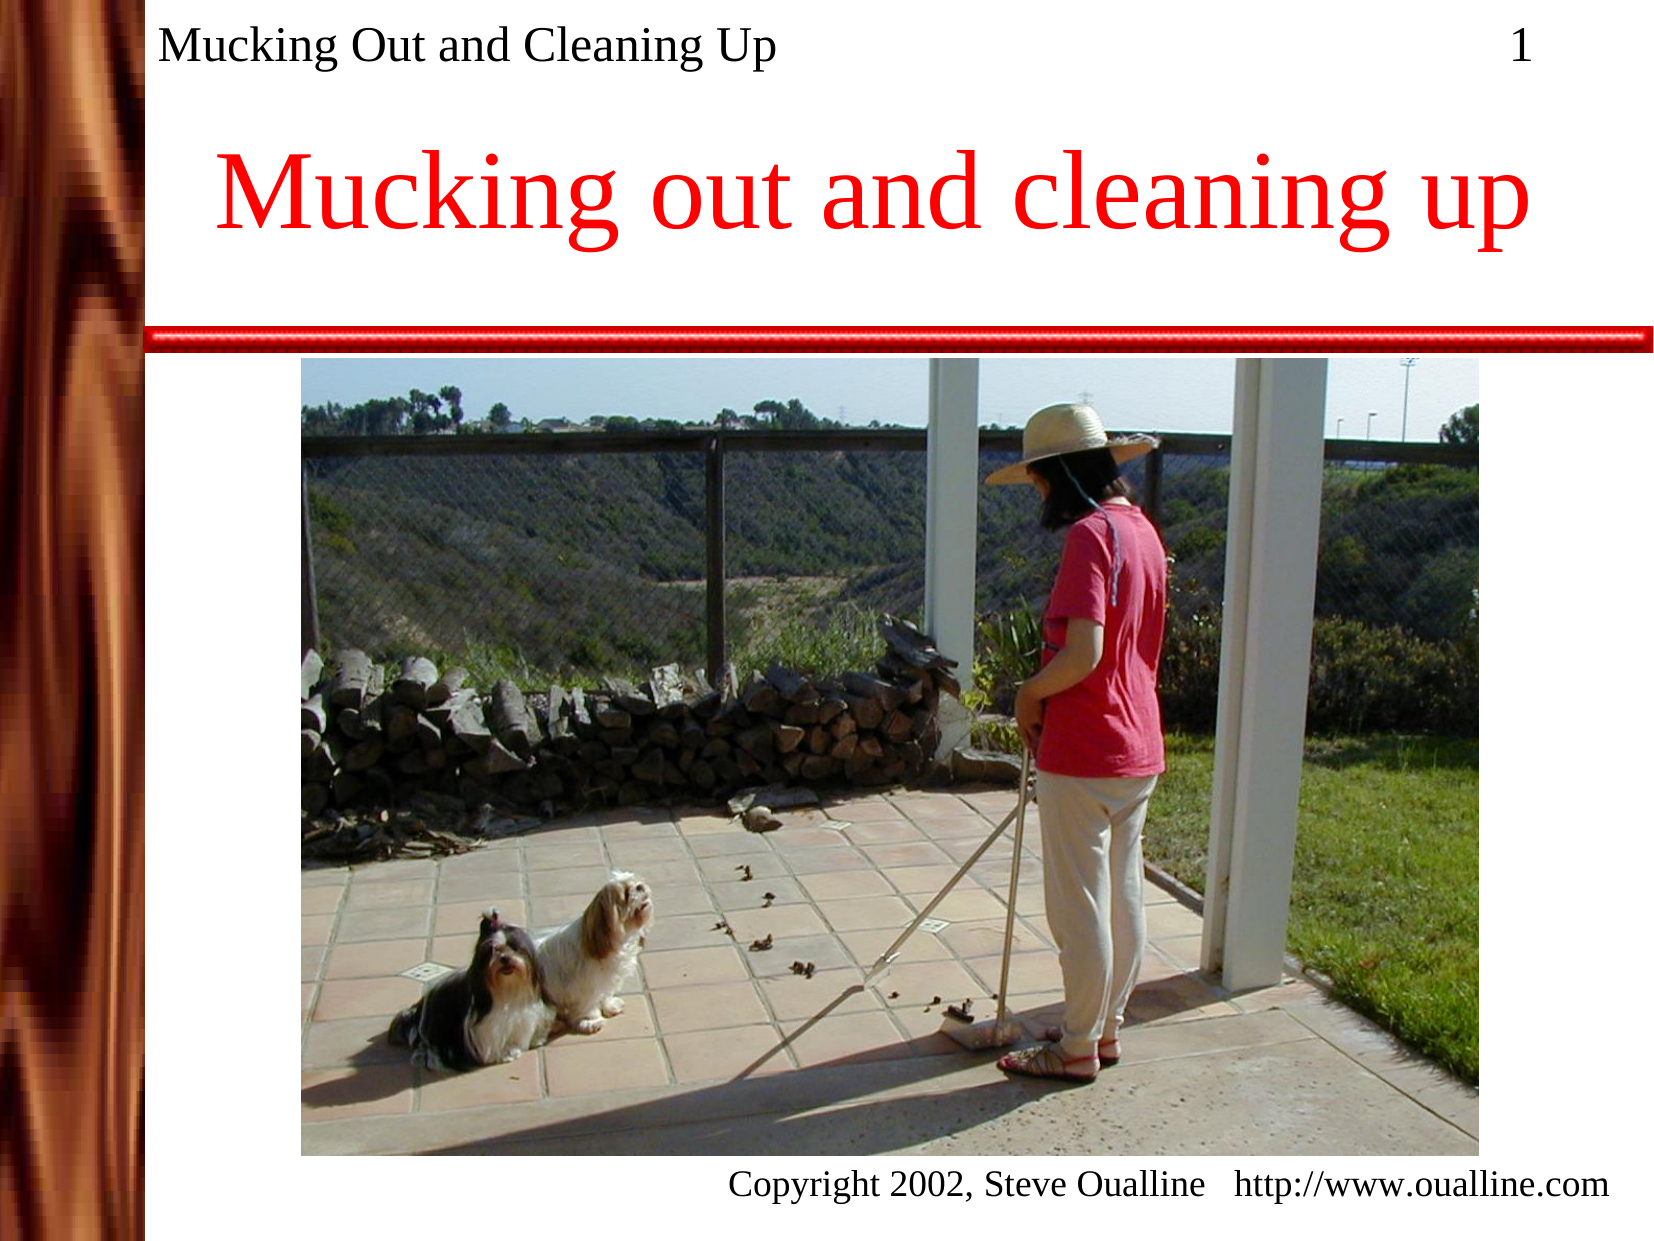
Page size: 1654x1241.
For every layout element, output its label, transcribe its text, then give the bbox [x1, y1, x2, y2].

picture [301, 358, 1479, 1156]
title Mucking out and cleaning up [168, 105, 1581, 276]
picture [0, 0, 1654, 1241]
